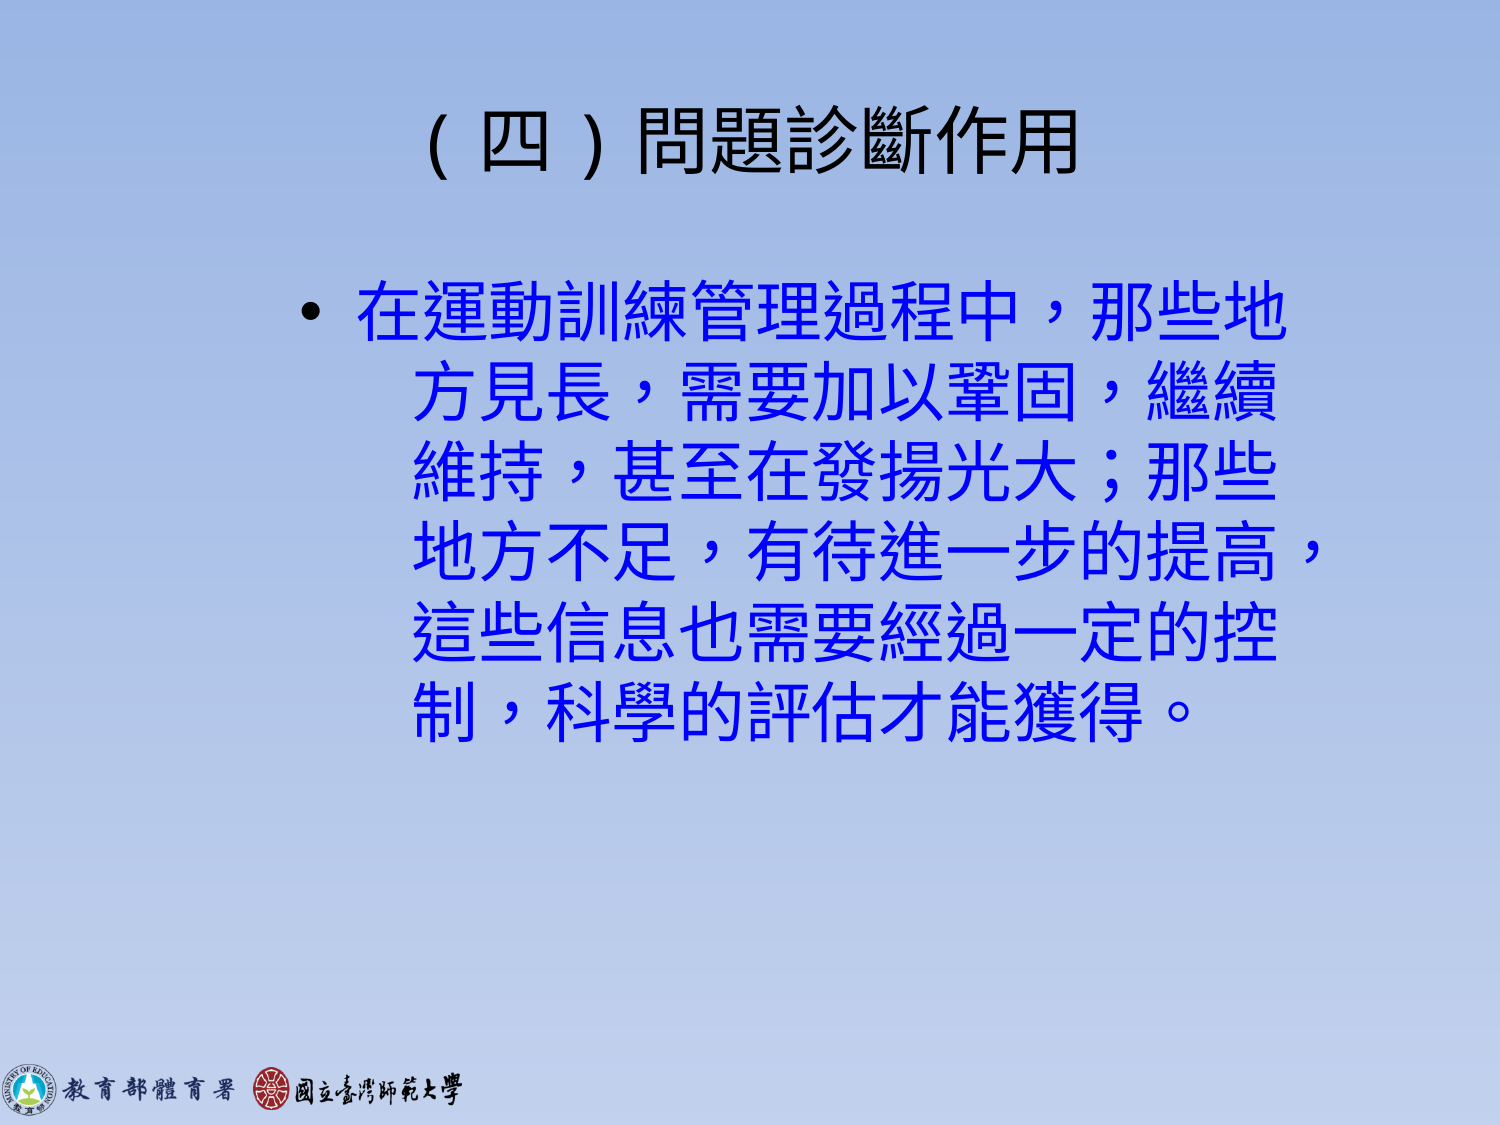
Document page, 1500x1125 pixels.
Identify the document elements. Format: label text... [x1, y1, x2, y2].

title (四)問題診斷作用 [75, 45, 1426, 233]
list 在運動訓練管理過程中，那些地方見長，需要加以鞏固，繼續維持，甚至在發揚光大；那些地方不足，有待進一步的提高，這些信息也需要經過一定的控制，科學的評估才能獲得。 [284, 262, 1340, 893]
